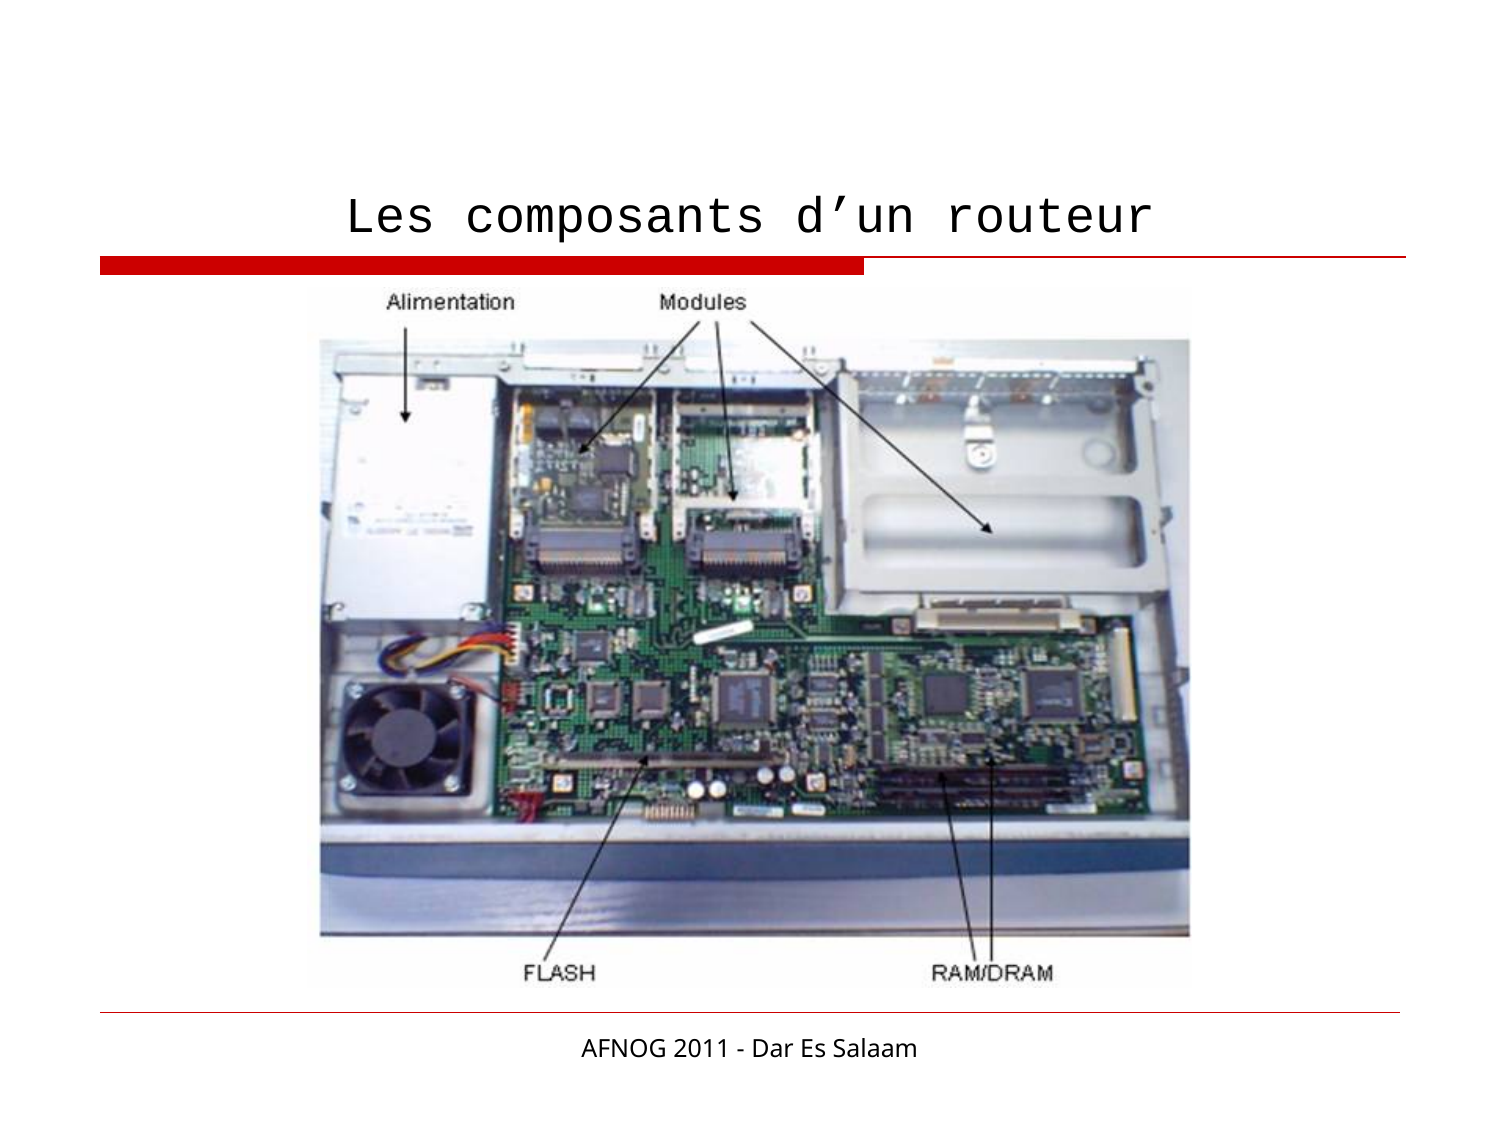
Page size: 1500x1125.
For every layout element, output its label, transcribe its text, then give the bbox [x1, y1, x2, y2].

title Les composants d’un routeur [94, 49, 1407, 250]
text_box AFNOG 2011 - Dar Es Salaam [512, 1024, 988, 1103]
picture [307, 287, 1192, 988]
